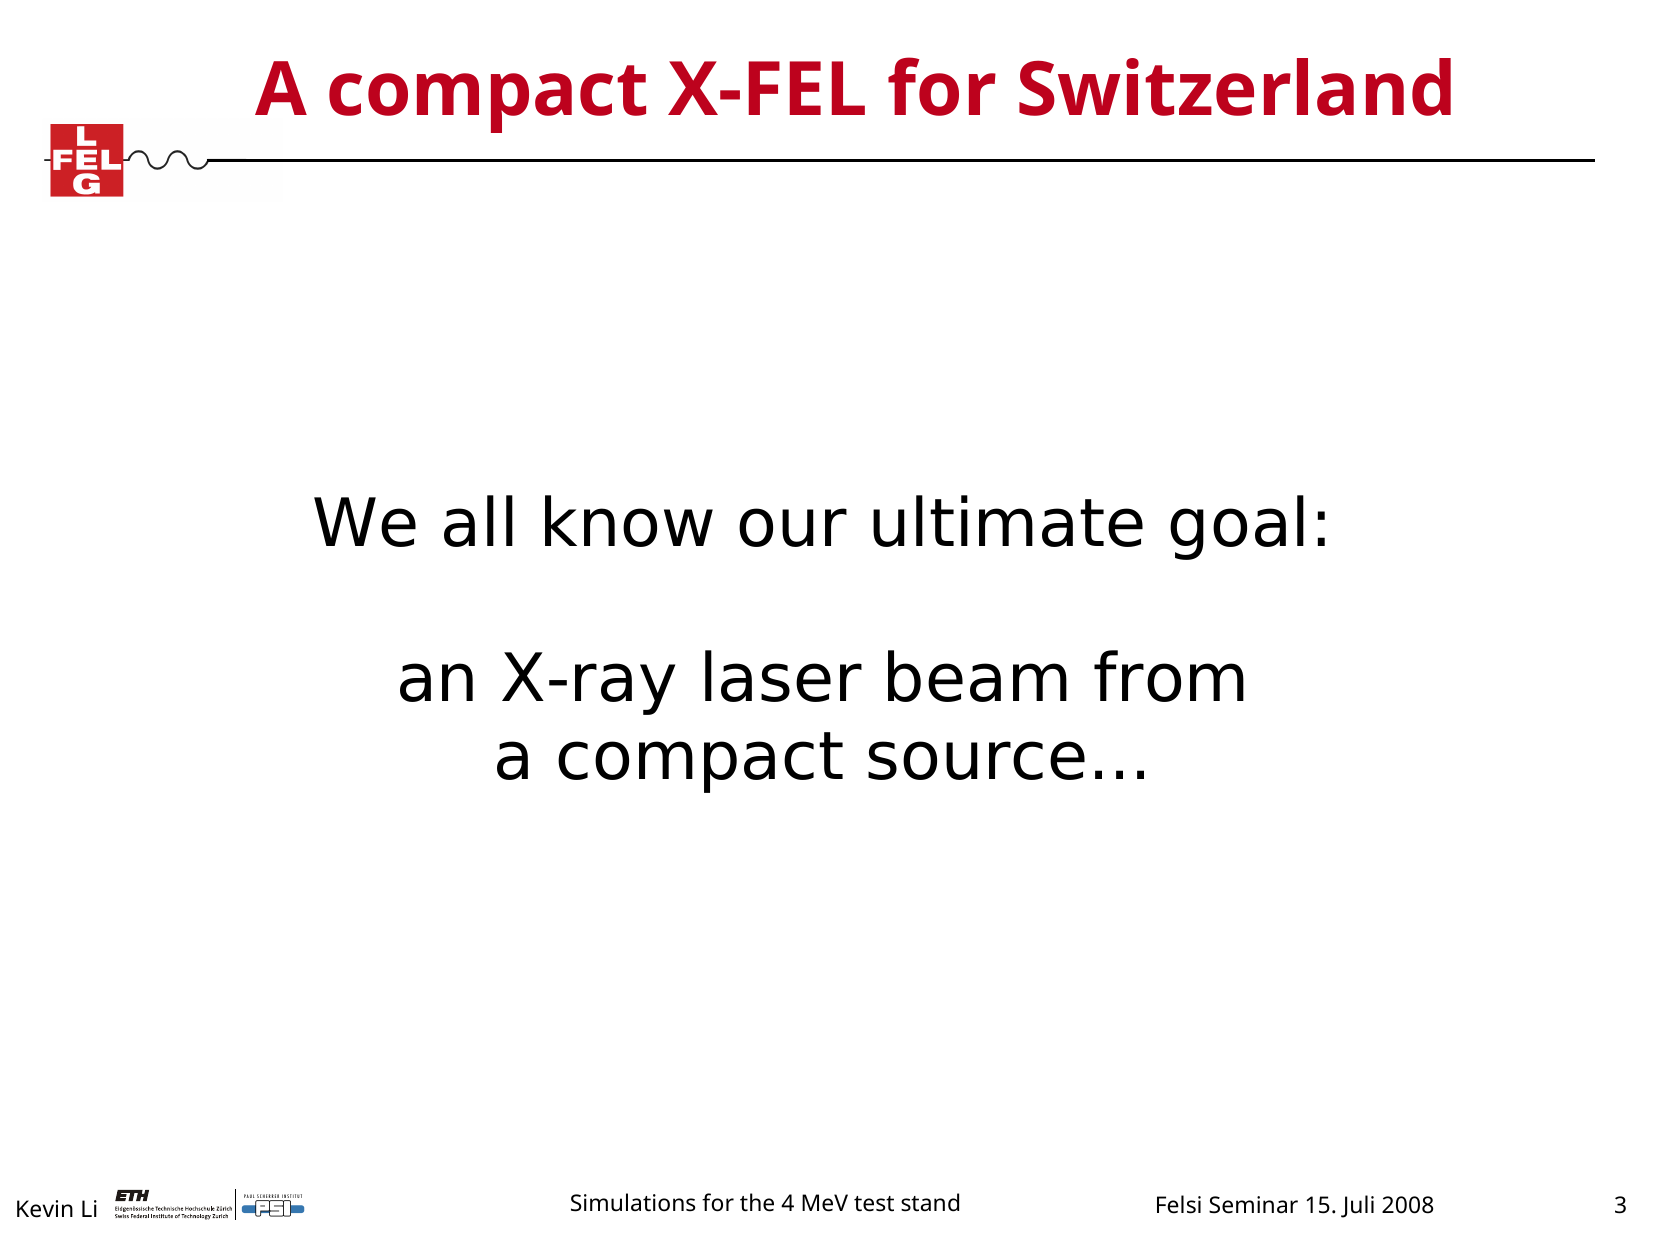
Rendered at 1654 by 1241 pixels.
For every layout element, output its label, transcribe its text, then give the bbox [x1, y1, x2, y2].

subtitle We all know our ultimate goal: an X-ray laser beam from a compact source... [117, 201, 1530, 1078]
picture [238, 1189, 308, 1220]
picture [42, 118, 283, 202]
title A compact X-FEL for Switzerland [130, 17, 1583, 156]
